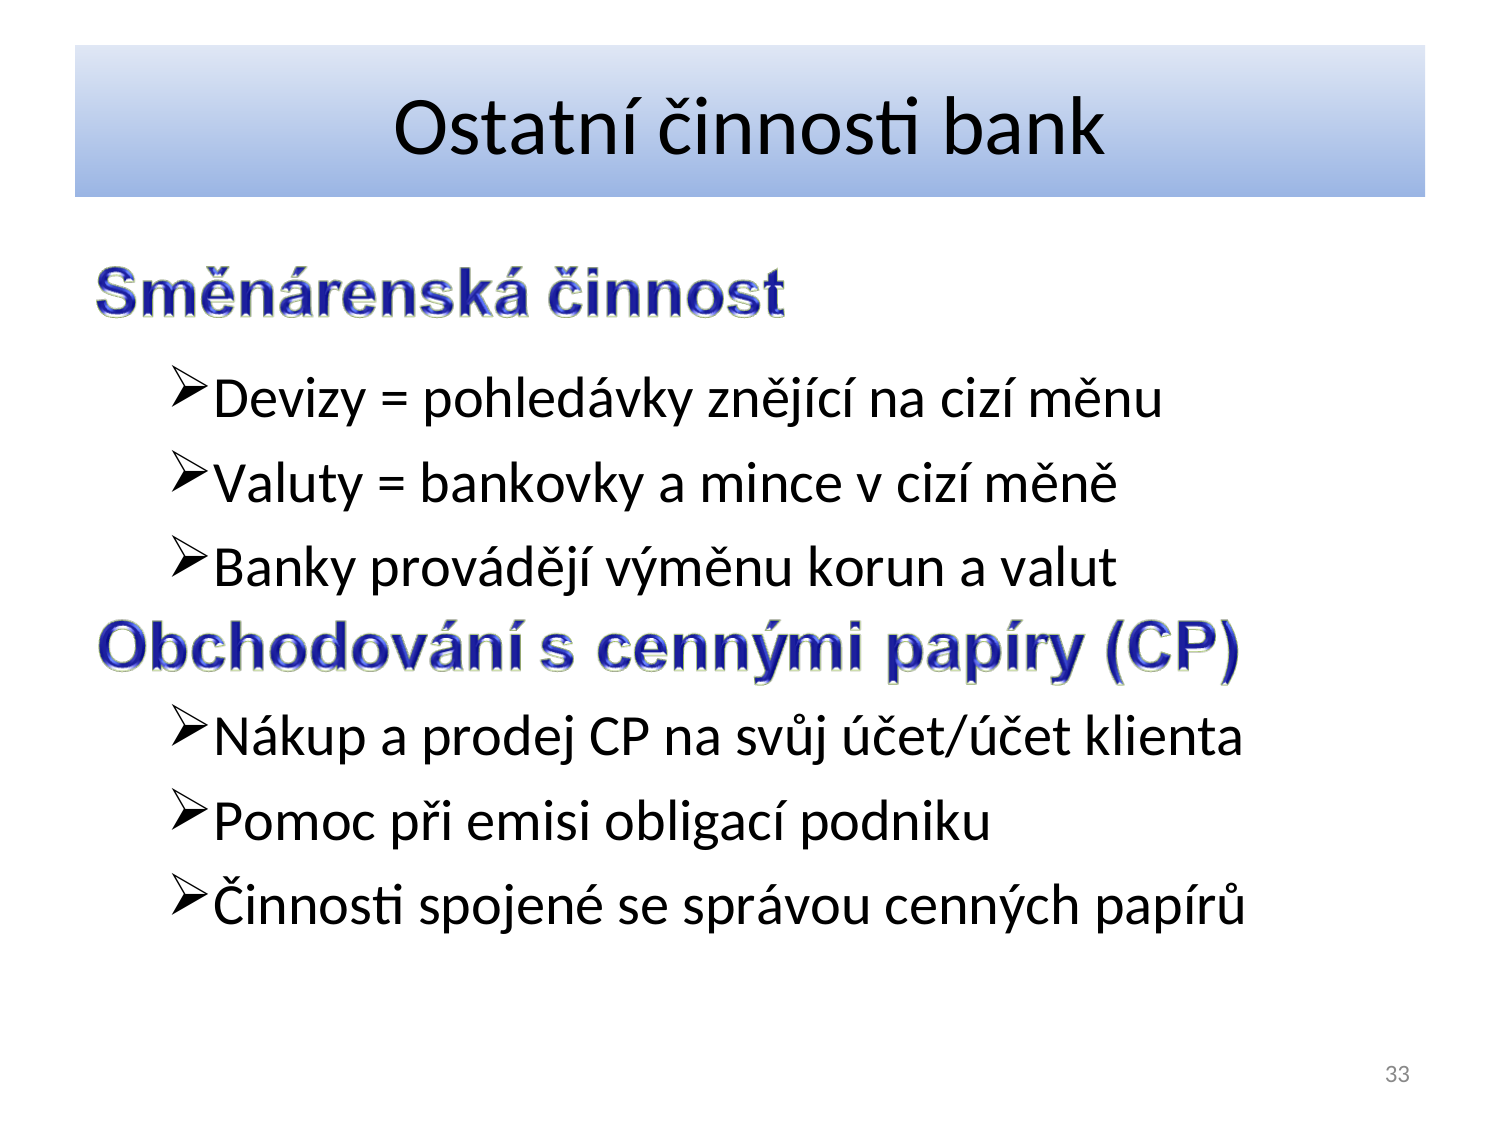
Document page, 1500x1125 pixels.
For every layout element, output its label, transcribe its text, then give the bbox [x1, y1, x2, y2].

list Devizy = pohledávky znějící na cizí měnu Valuty = bankovky a mince v cizí měně Banky provádějí výměnu korun a valut Nákup a prodej CP na svůj účet/účet klienta Pomoc při emisi obligací podniku Činnosti spojené se správou cenných papírů [76, 267, 1427, 1041]
picture [52, 228, 827, 341]
picture [54, 581, 1283, 696]
text_box <číslo> [1074, 1042, 1426, 1103]
title Ostatní činnosti bank [75, 45, 1426, 197]
